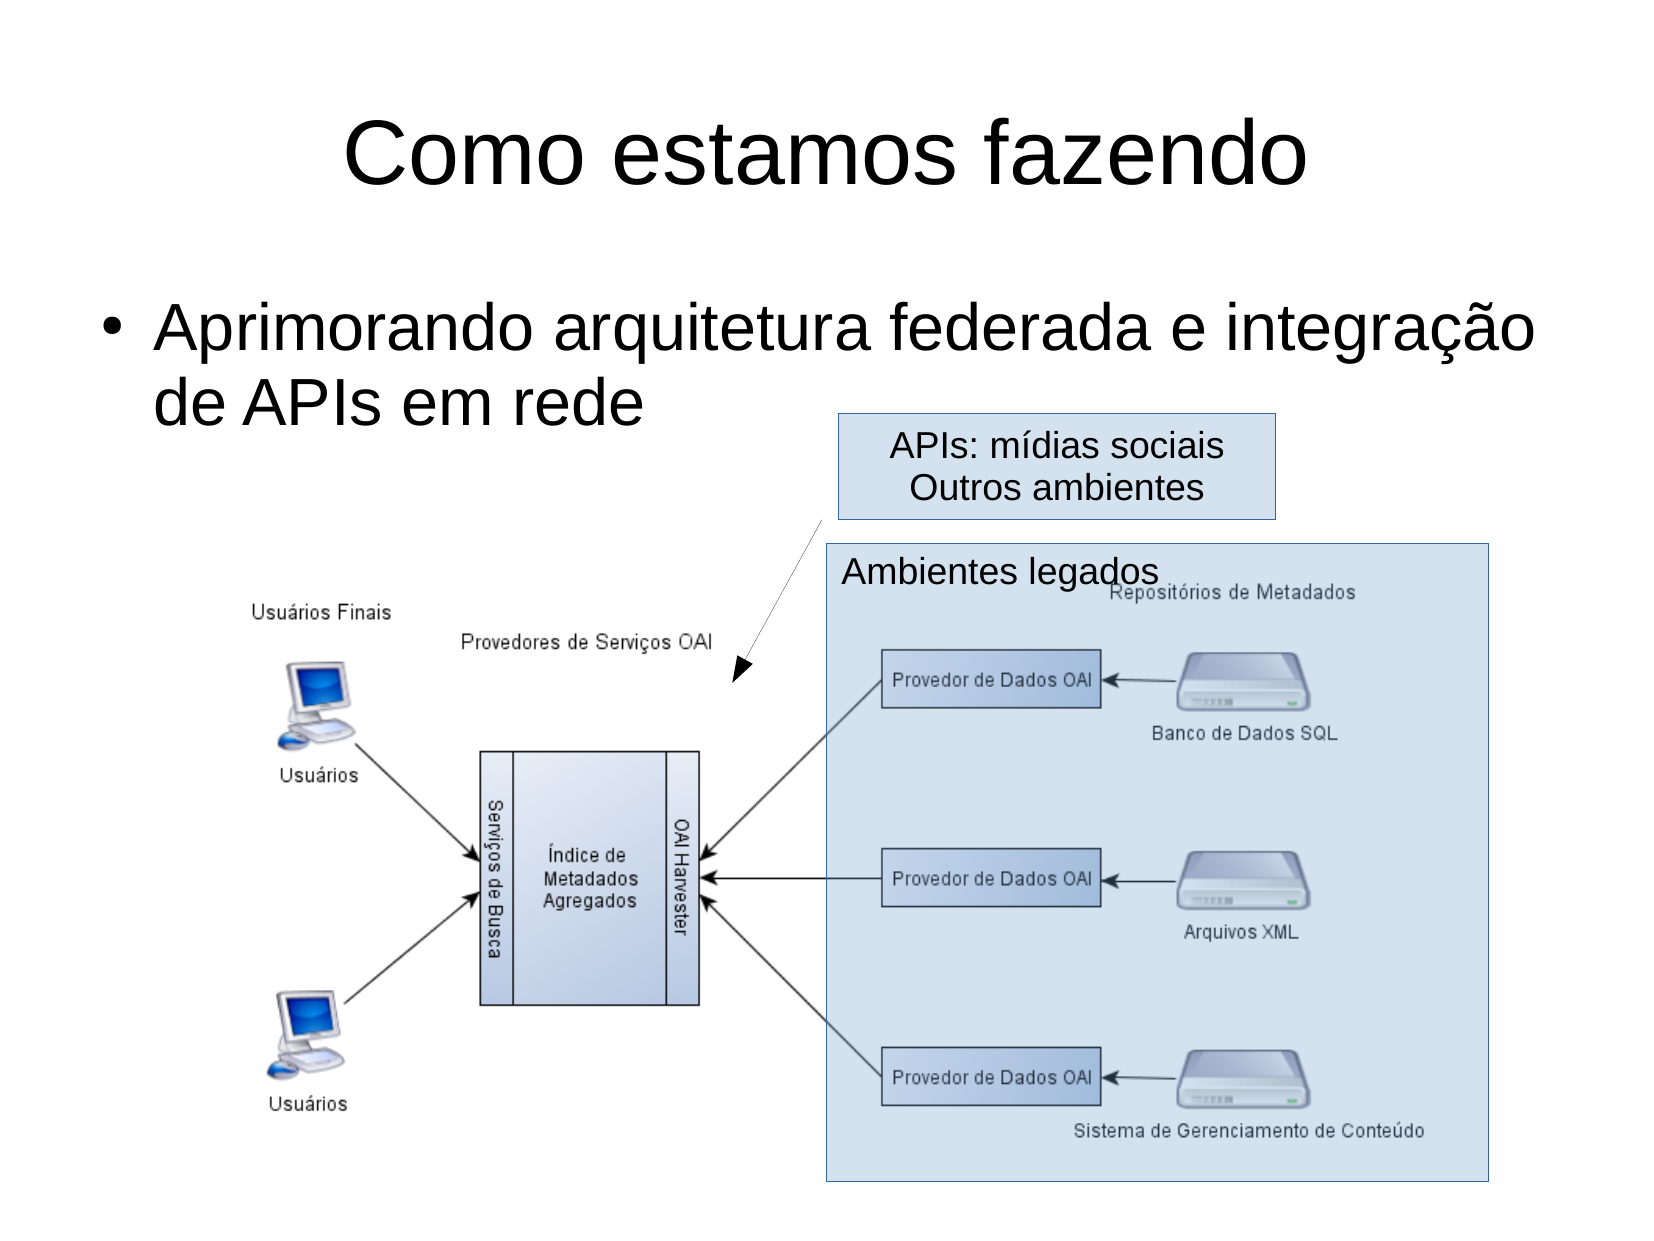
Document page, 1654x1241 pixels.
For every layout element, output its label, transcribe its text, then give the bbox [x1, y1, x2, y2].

text_box Ambientes legados [826, 543, 1489, 1182]
title Como estamos fazendo [82, 49, 1571, 257]
list Aprimorando arquitetura federada e integração de APIs em rede [82, 290, 1571, 1010]
picture [225, 543, 826, 1169]
text_box APIs: mídias sociais Outros ambientes [838, 413, 1276, 520]
